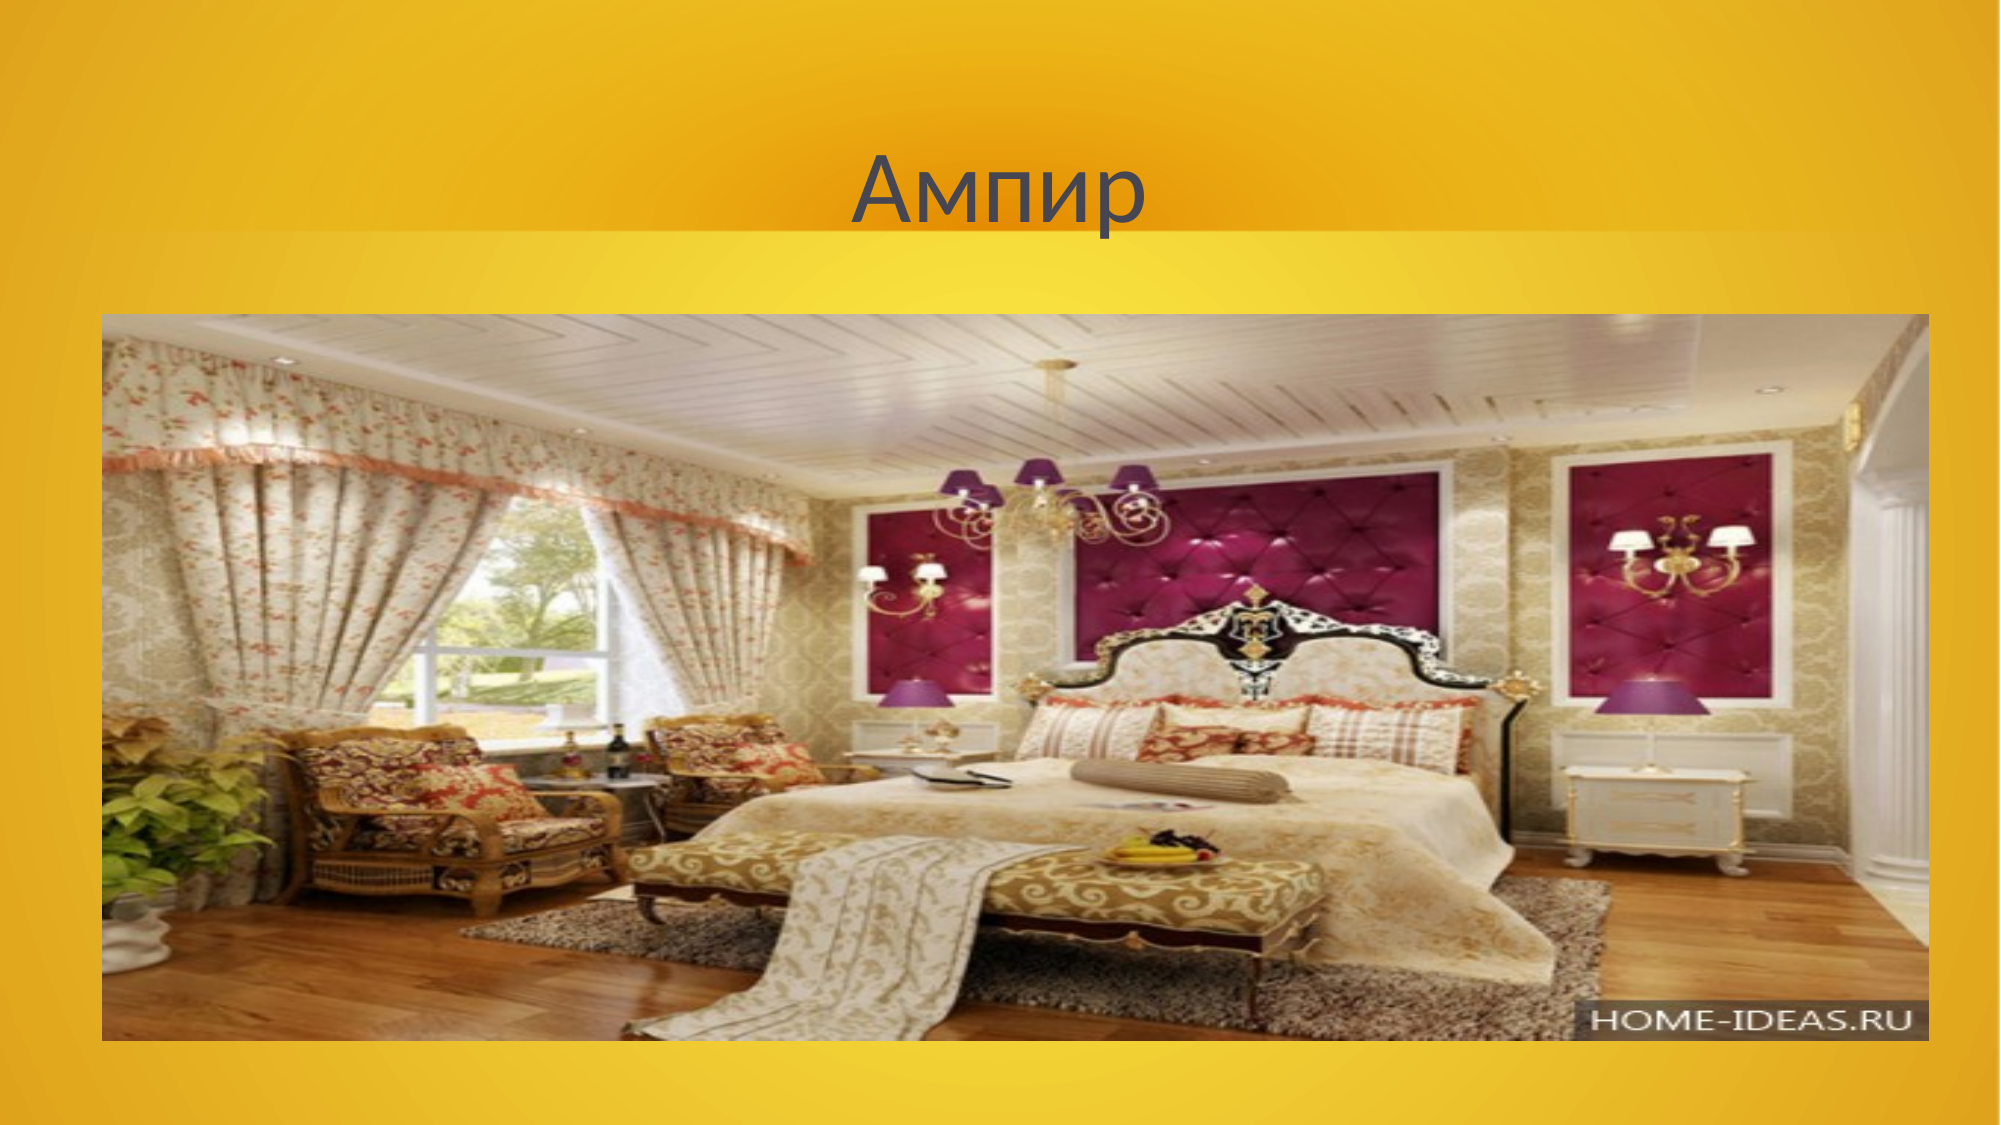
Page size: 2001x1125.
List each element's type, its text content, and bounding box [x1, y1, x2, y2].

text_box Ампир [99, 115, 1900, 244]
picture [0, 0, 2000, 1125]
